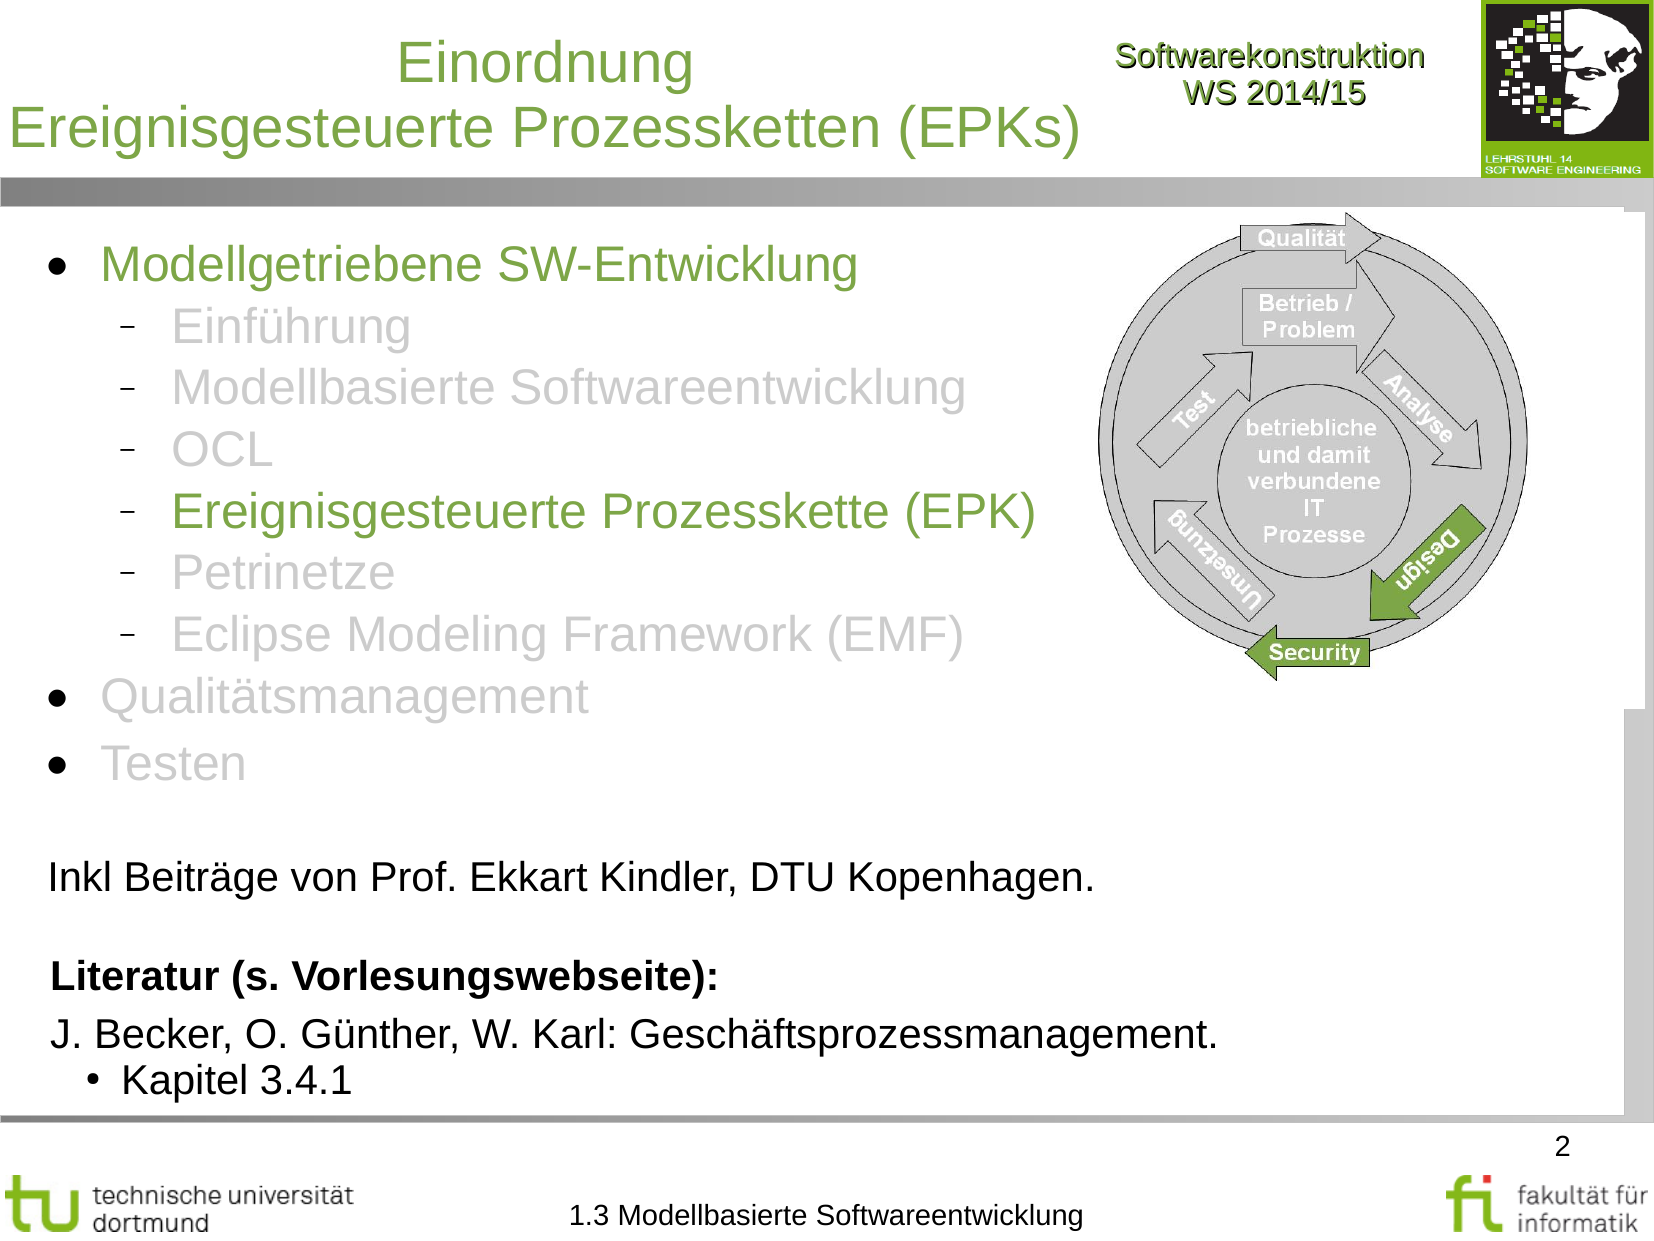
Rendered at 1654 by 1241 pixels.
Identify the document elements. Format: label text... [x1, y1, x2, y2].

picture [1098, 212, 1645, 709]
picture [1481, 0, 1654, 178]
title Einordnung Ereignisgesteuerte Prozessketten (EPKs) [0, 13, 1093, 176]
picture [5, 1175, 354, 1232]
picture [1446, 1175, 1648, 1232]
text_box Inkl Beiträge von Prof. Ekkart Kindler, DTU Kopenhagen. [47, 853, 1229, 910]
list Modellgetriebene SW-Entwicklung Einführung Modellbasierte Softwareentwicklung OCL Ereignisgesteuerte Prozesskette (EPK) Petrinetze Eclipse Modeling Framework (EMF) Qualitätsmanagement Testen [29, 236, 1625, 1040]
text_box Literatur (s. Vorlesungswebseite): J. Becker, O. Günther, W. Karl: Geschäftsprozessmanagement. Kapitel 3.4.1 [35, 944, 1557, 1140]
